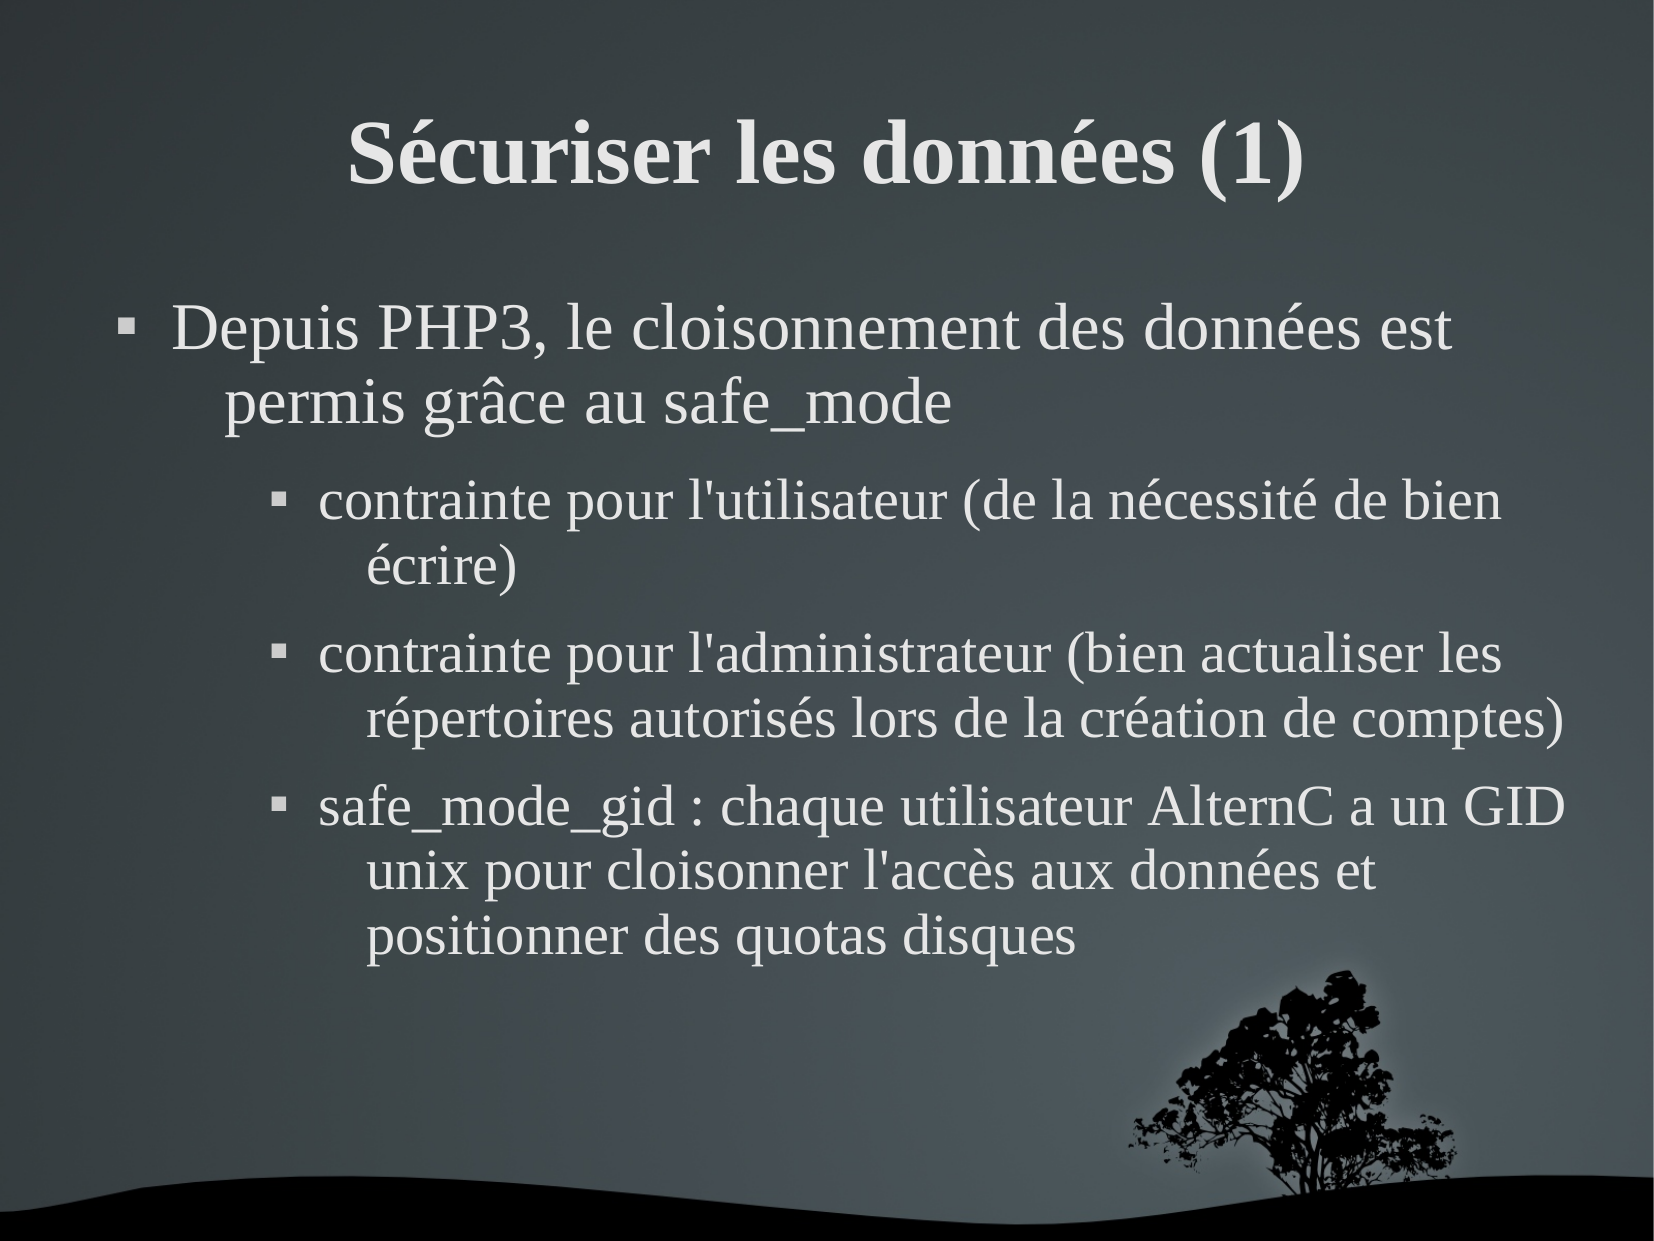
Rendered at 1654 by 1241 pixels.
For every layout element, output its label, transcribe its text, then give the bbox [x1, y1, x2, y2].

title Sécuriser les données (1) [82, 49, 1571, 257]
list Depuis PHP3, le cloisonnement des données est permis grâce au safe_mode contrainte pour l'utilisateur (de la nécessité de bien écrire) contrainte pour l'administrateur (bien actualiser les répertoires autorisés lors de la création de comptes) safe_mode_gid : chaque utilisateur AlternC a un GID unix pour cloisonner l'accès aux données et positionner des quotas disques [82, 290, 1571, 1109]
picture [0, 0, 1654, 1241]
